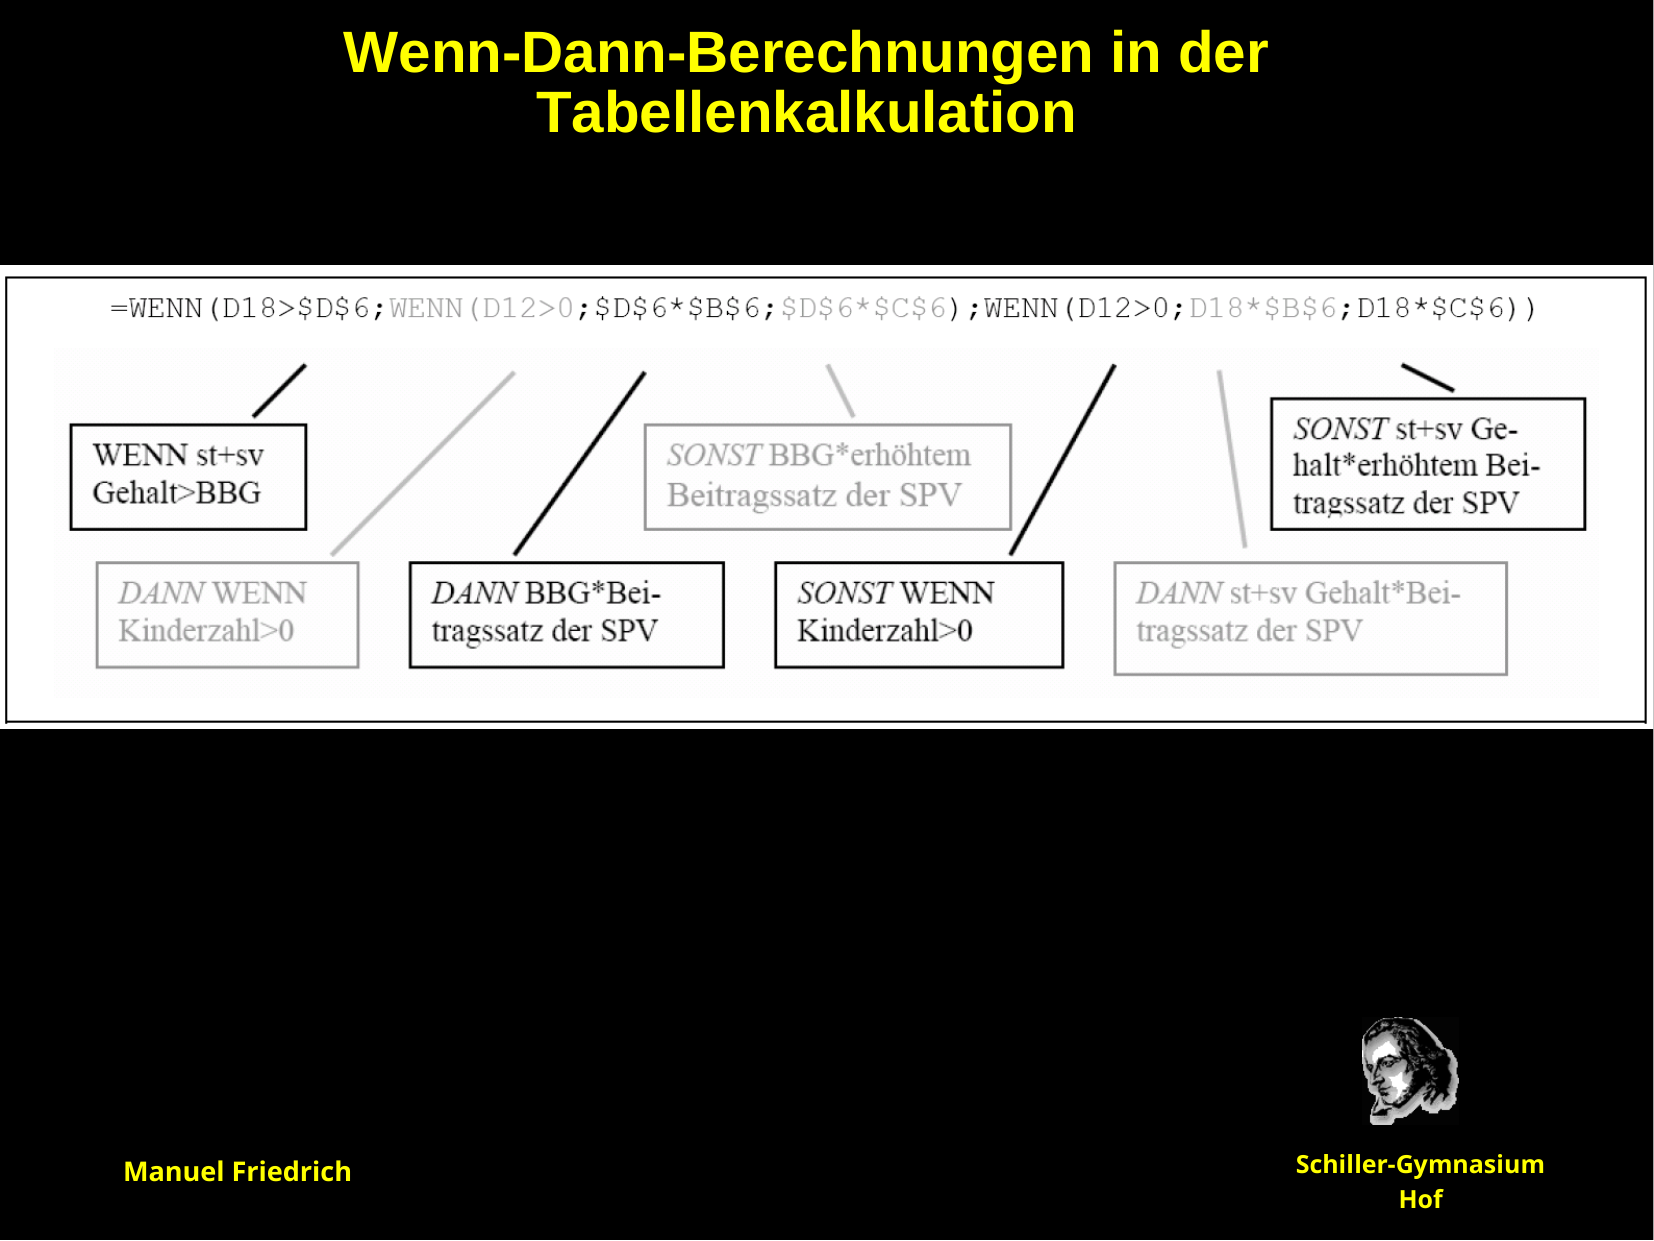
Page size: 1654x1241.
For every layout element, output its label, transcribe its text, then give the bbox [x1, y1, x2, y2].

text_box Schiller-Gymnasium Hof [1295, 1145, 1546, 1216]
text_box Manuel Friedrich [123, 1151, 353, 1191]
picture [1362, 1017, 1459, 1126]
text_box Wenn-Dann-Berechnungen in der Tabellenkalkulation [343, 23, 1270, 265]
picture [0, 265, 1654, 729]
